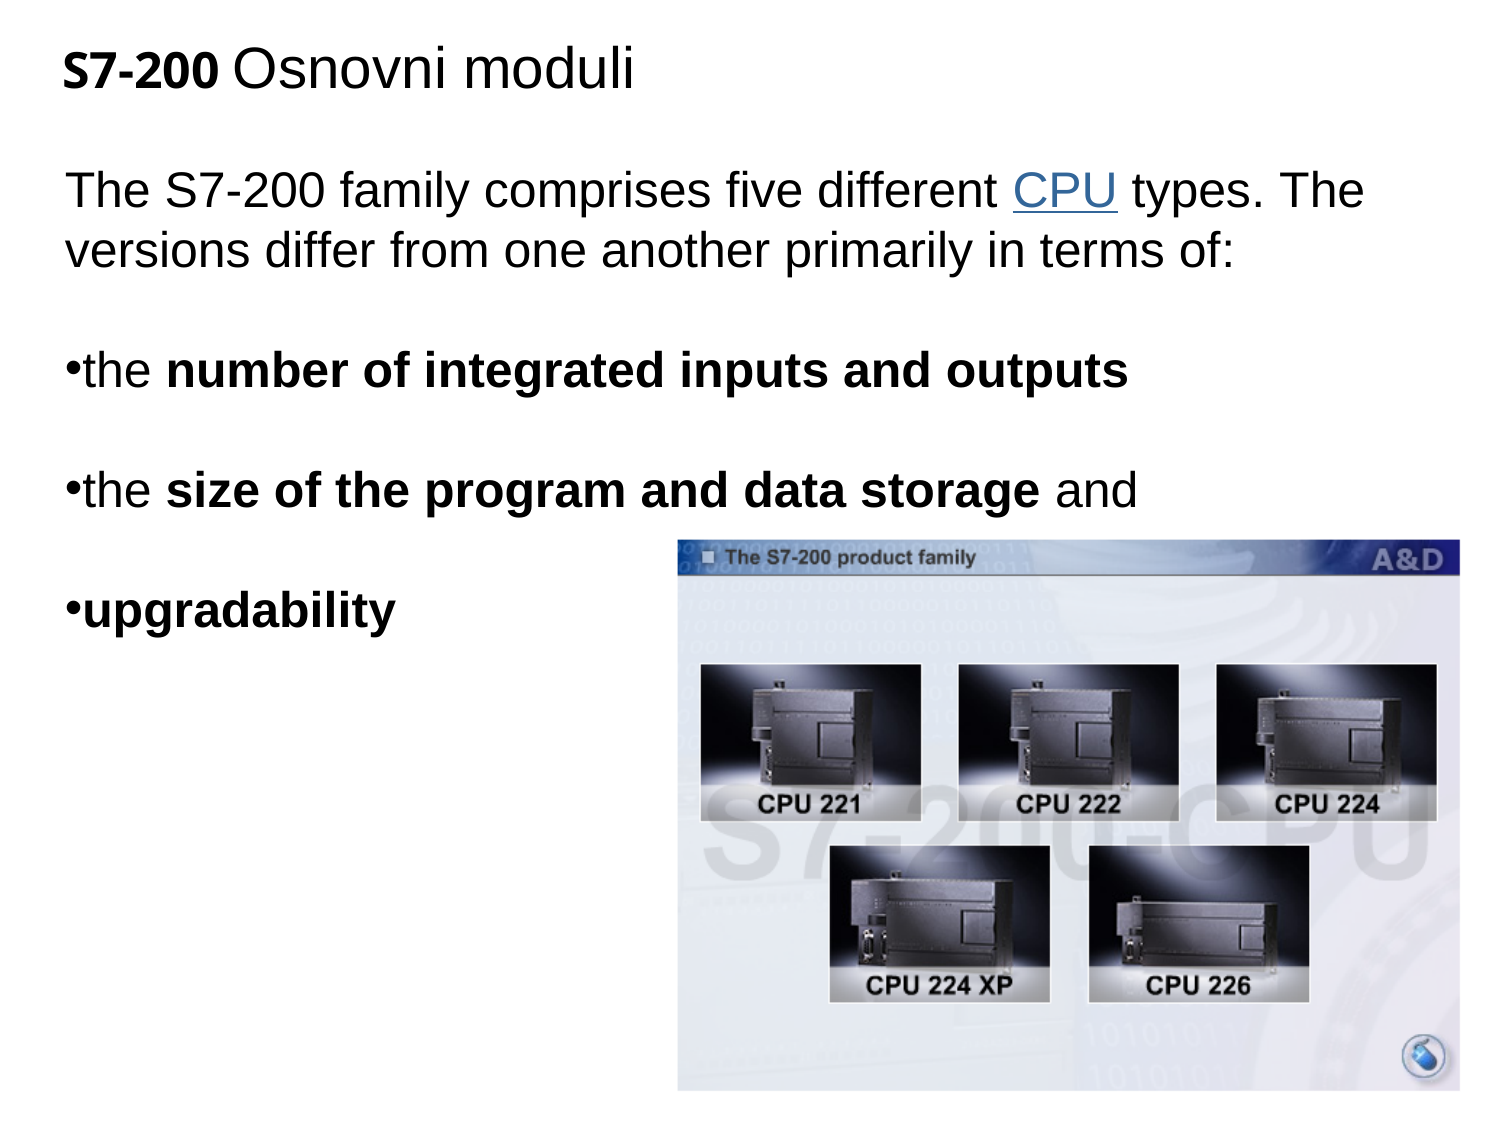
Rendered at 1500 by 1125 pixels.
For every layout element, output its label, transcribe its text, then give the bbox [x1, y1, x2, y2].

text_box The S7-200 family comprises five different CPU types. The versions differ from one another primarily in terms of: the number of integrated inputs and outputs the size of the program and data storage and upgradability [50, 149, 1391, 706]
text_box S7-200 Osnovni moduli [47, 22, 651, 108]
picture [675, 537, 1463, 1094]
